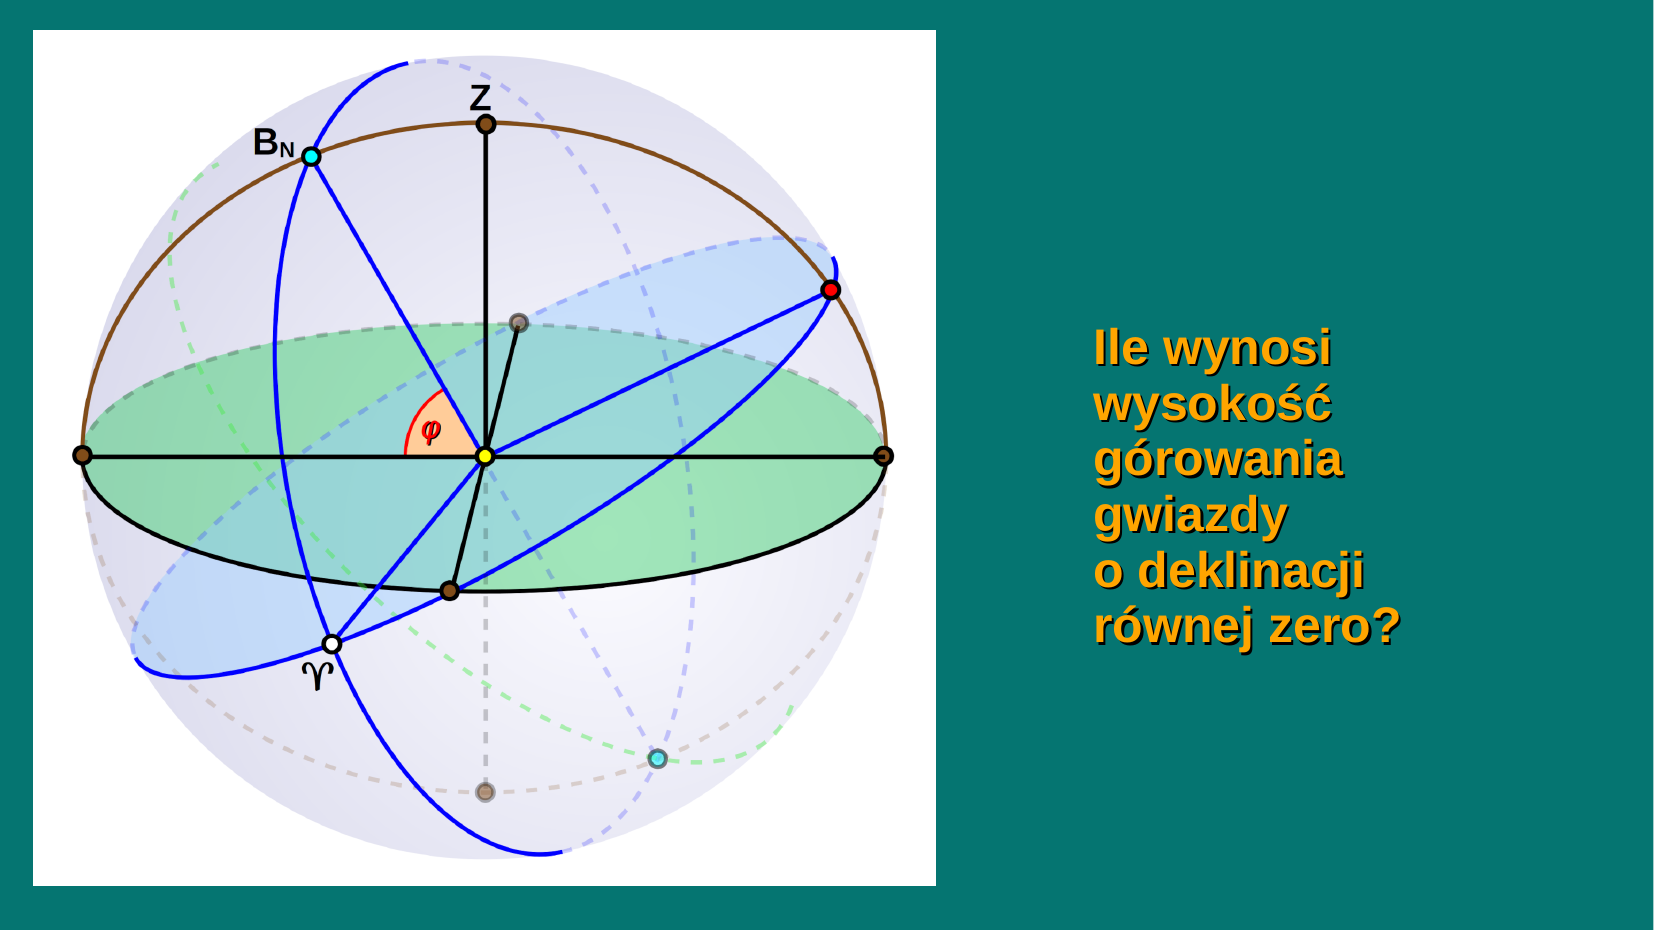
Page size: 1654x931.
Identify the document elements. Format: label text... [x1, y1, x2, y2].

text_box Ile wynosi wysokość górowania gwiazdy o deklinacji równej zero? [1078, 311, 1482, 661]
picture [33, 30, 936, 886]
